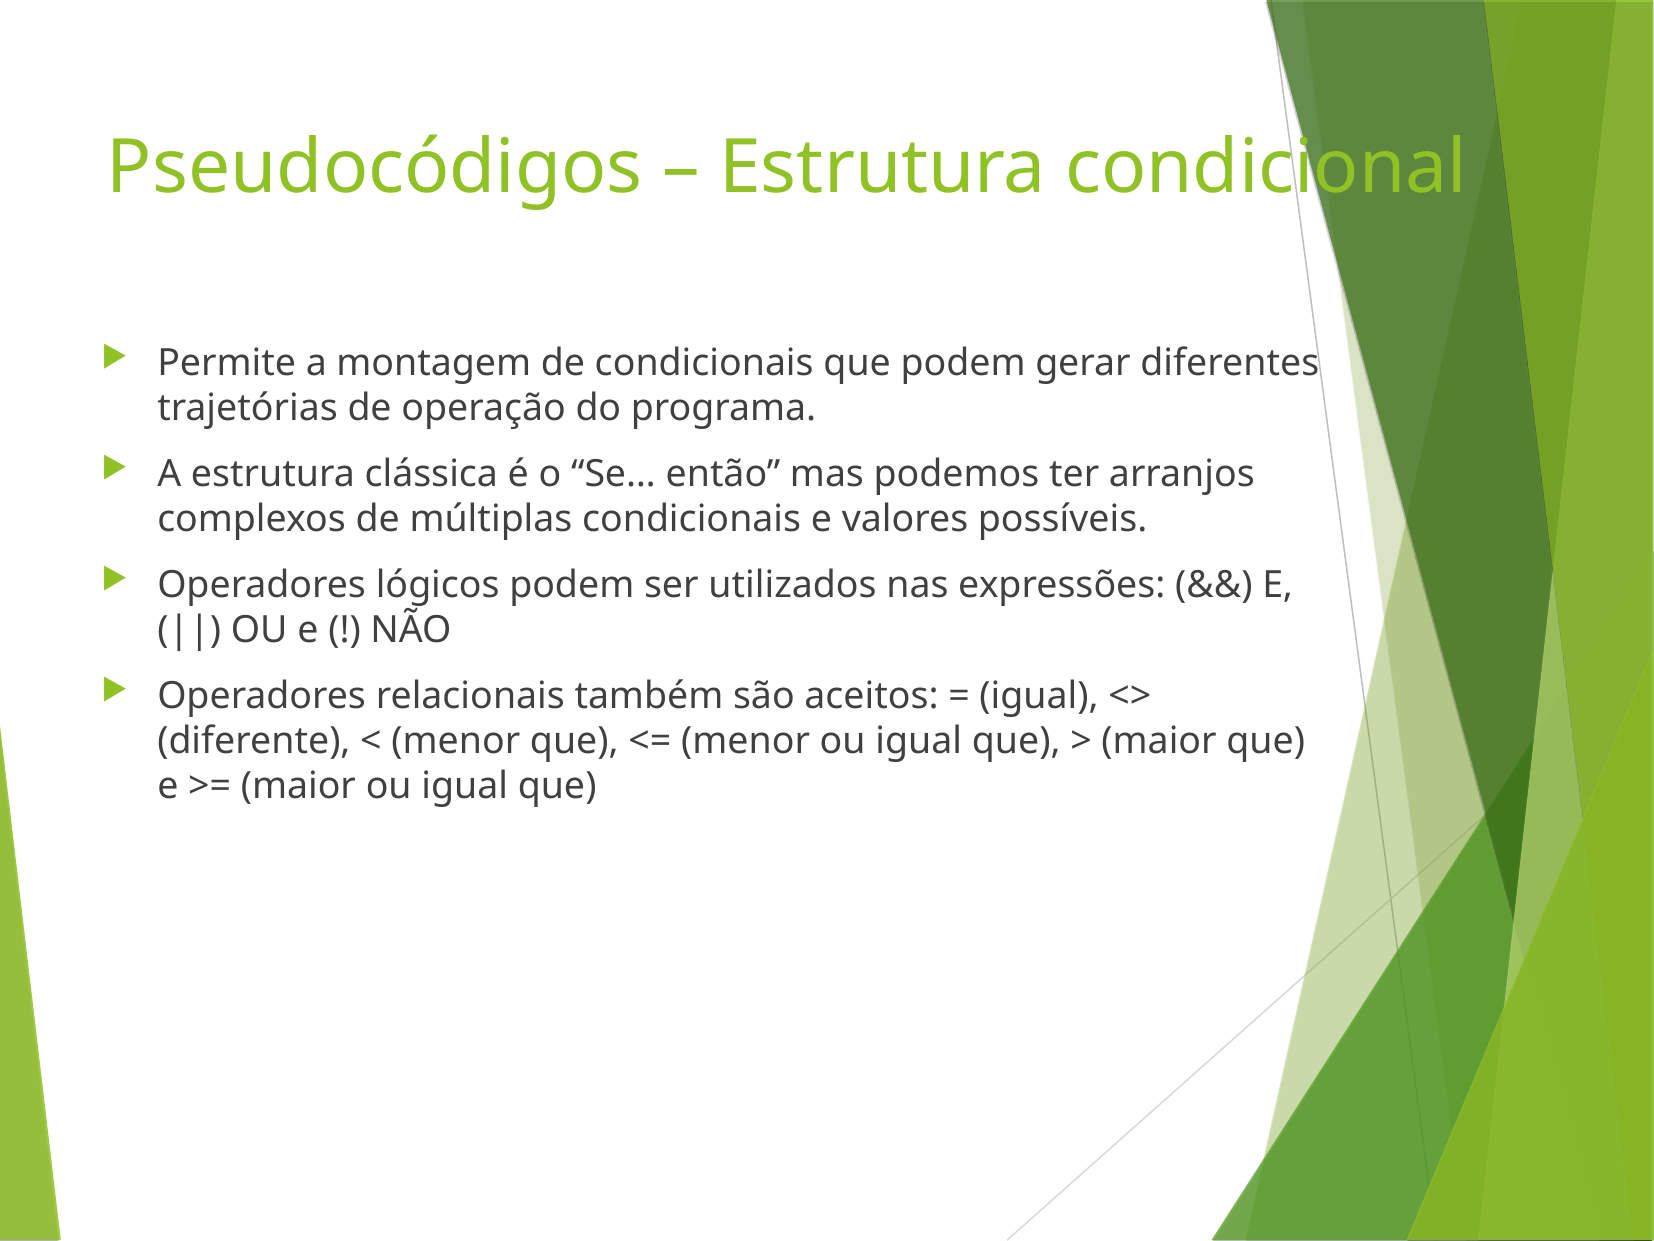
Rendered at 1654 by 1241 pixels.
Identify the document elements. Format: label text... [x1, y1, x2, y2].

list Permite a montagem de condicionais que podem gerar diferentes trajetórias de operação do programa. A estrutura clássica é o “Se… então” mas podemos ter arranjos complexos de múltiplas condicionais e valores possíveis. Operadores lógicos podem ser utilizados nas expressões: (&&) E, (||) OU e (!) NÃO Operadores relacionais também são aceitos: = (igual), <> (diferente), < (menor que), <= (menor ou igual que), > (maior que) e >= (maior ou igual que) [86, 330, 1347, 1167]
title Pseudocódigos – Estrutura condicional [91, 110, 1524, 349]
